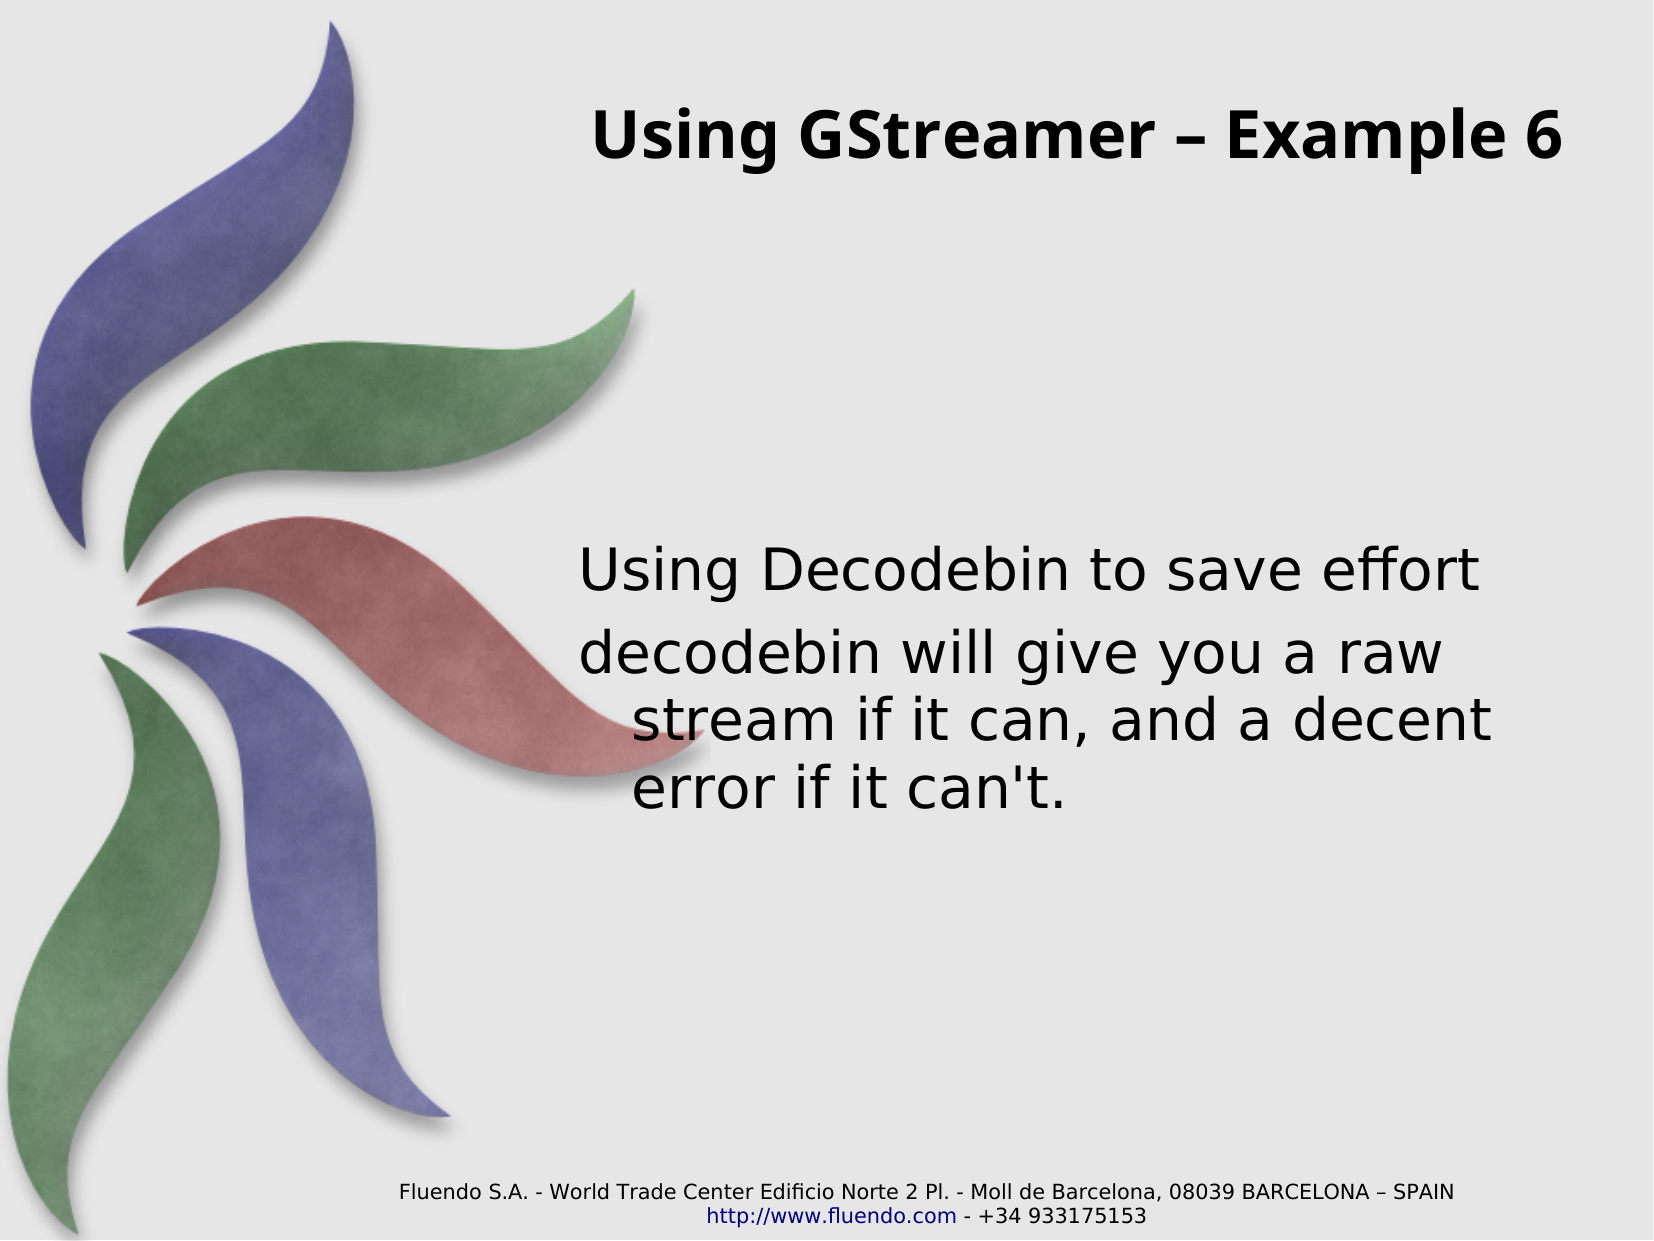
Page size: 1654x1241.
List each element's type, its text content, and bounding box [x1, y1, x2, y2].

title Using GStreamer – Example 6 [561, 59, 1595, 207]
list Using Decodebin to save effort decodebin will give you a raw stream if it can, and a decent error if it can't. [561, 442, 1595, 916]
picture [0, 0, 711, 1241]
